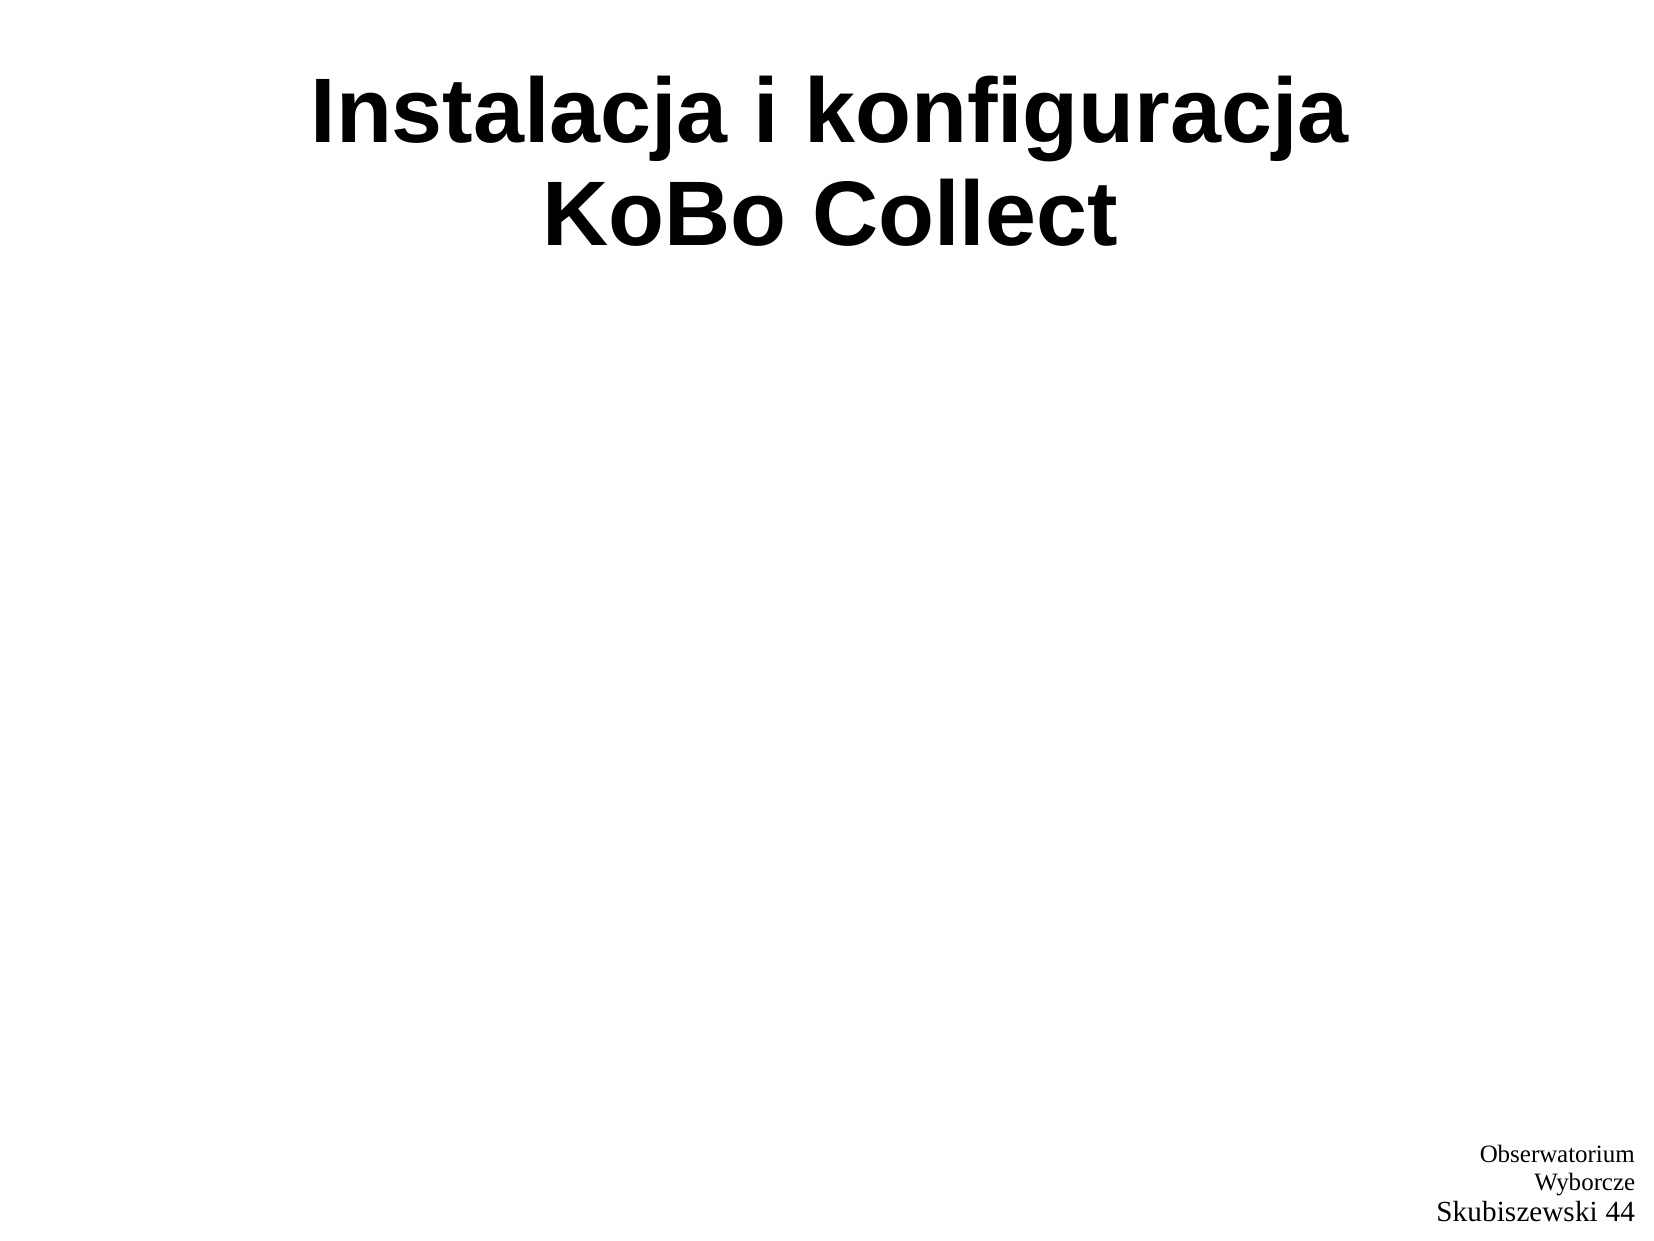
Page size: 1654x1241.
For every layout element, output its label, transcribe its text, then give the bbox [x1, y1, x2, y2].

list [30, 180, 1583, 1156]
title Instalacja i konfiguracja KoBo Collect [86, 60, 1575, 180]
